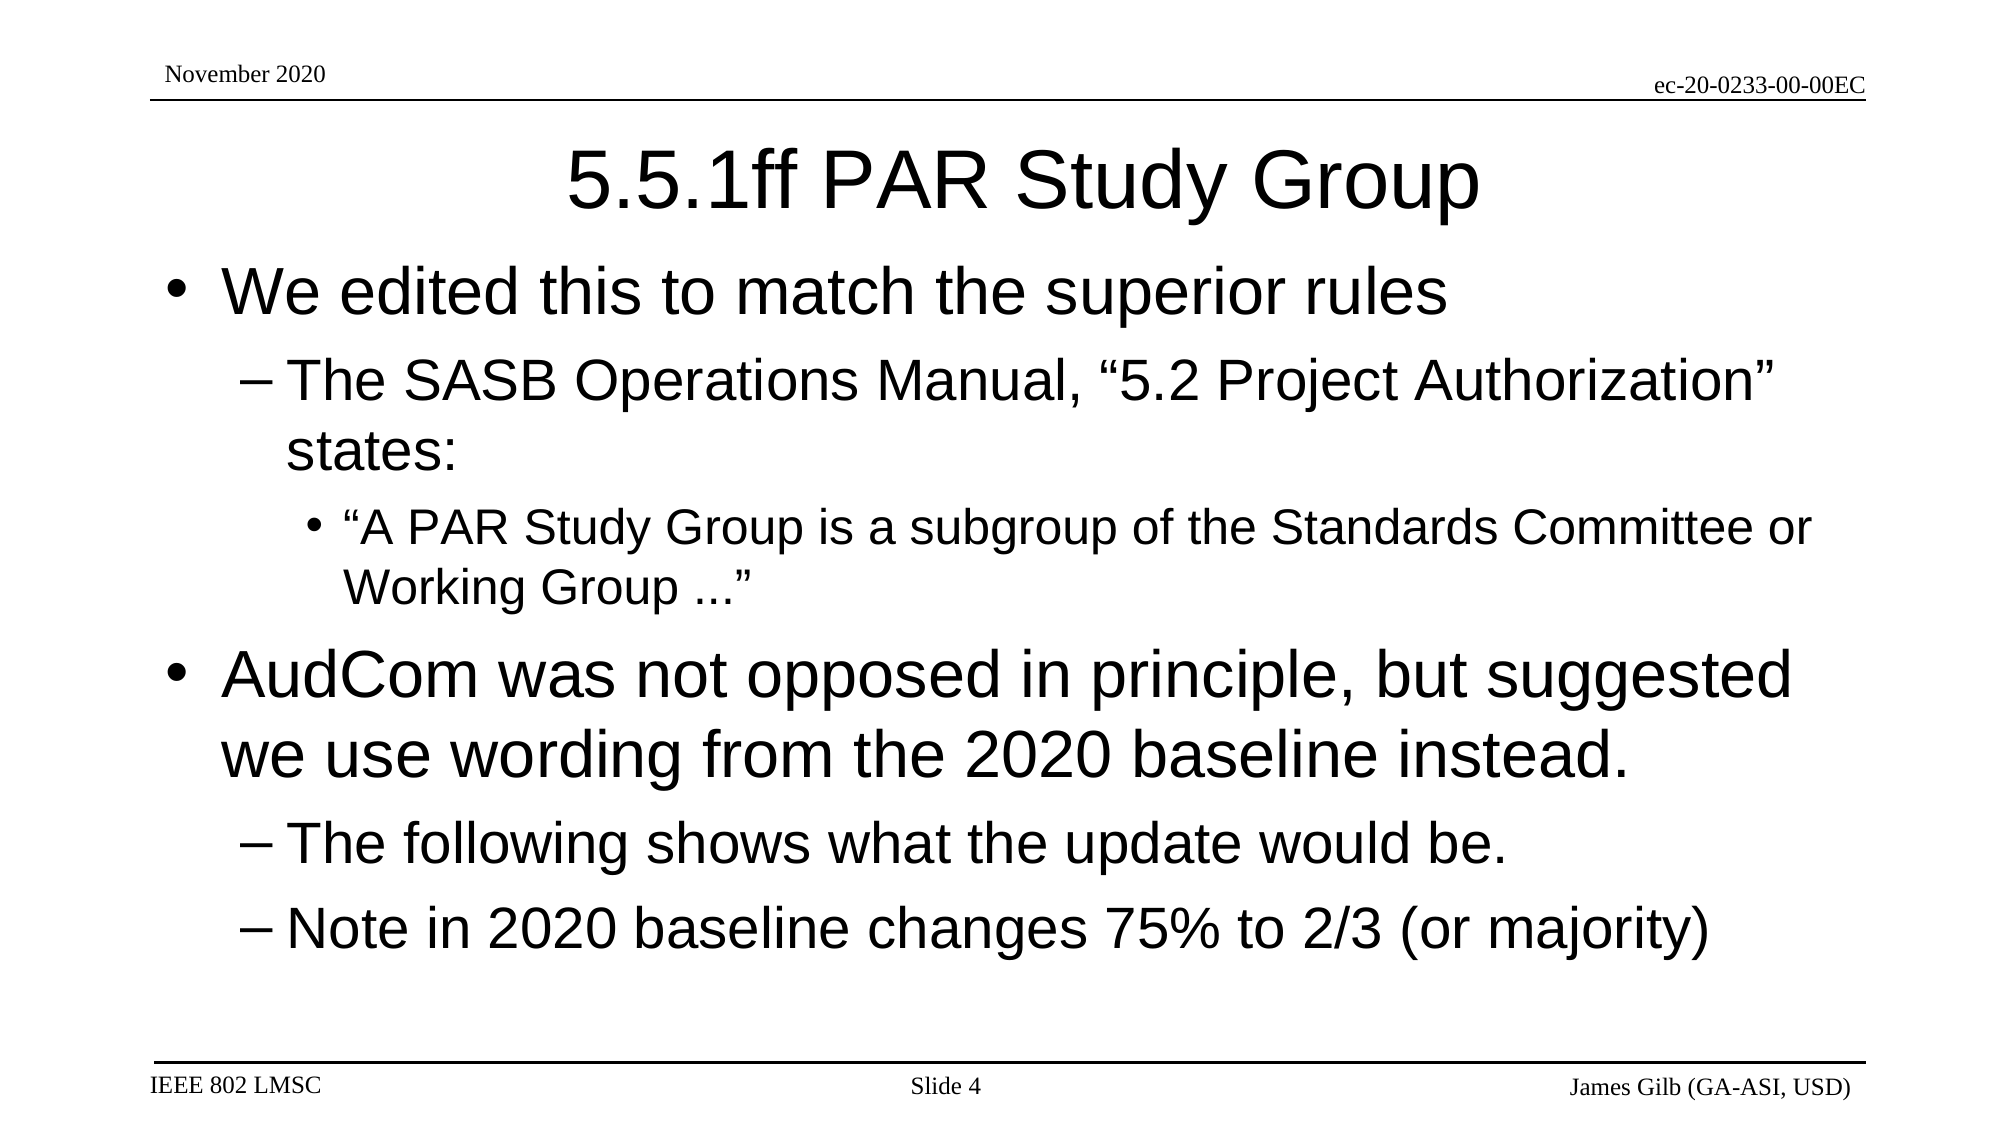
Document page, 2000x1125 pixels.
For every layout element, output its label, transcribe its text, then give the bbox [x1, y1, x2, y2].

title 5.5.1ff PAR Study Group [149, 112, 1900, 238]
list We edited this to match the superior rules The SASB Operations Manual, “5.2 Project Authorization” states: “A PAR Study Group is a subgroup of the Standards Committee or Working Group ...” AudCom was not opposed in principle, but suggested we use wording from the 2020 baseline instead. The following shows what the update would be. Note in 2020 baseline changes 75% to 2/3 (or majority) [149, 239, 1900, 1051]
